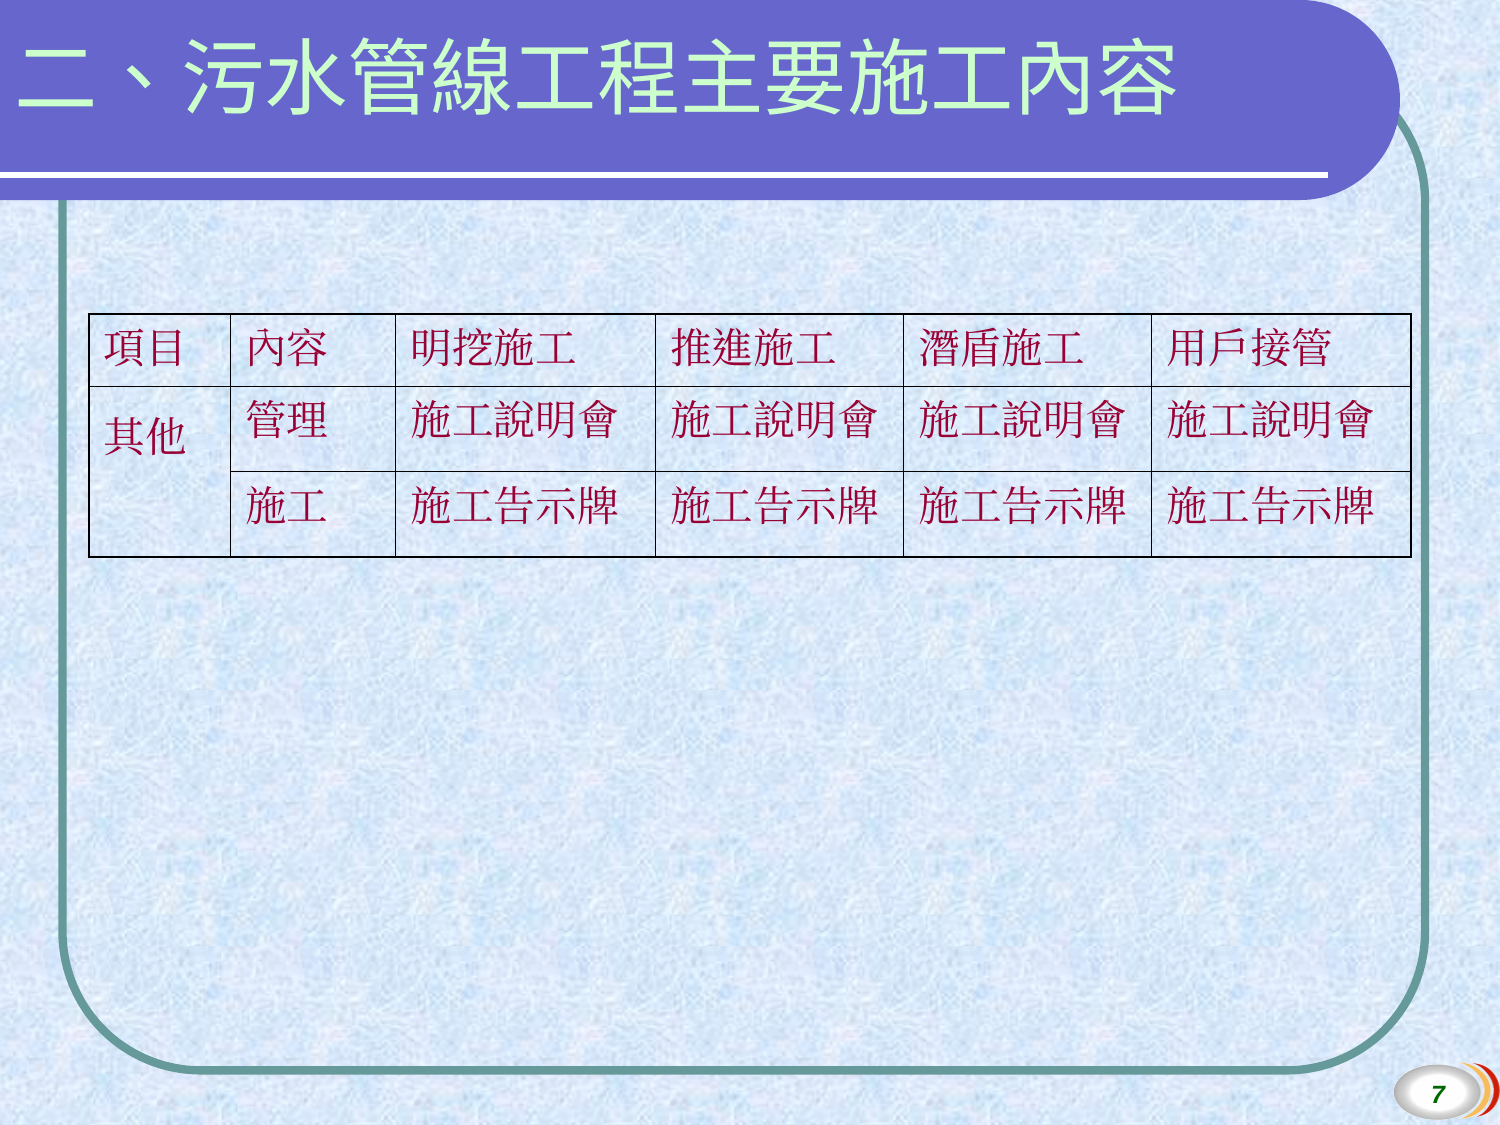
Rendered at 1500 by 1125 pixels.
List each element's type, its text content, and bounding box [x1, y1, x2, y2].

table_cell 施工告示牌 [396, 472, 655, 556]
table_cell 其他 [90, 387, 230, 472]
table_header 推進施工 [656, 315, 903, 386]
table_header 項目 [90, 315, 230, 386]
table_header 內容 [231, 315, 395, 386]
table_cell 施工說明會 [656, 387, 903, 471]
table_cell 管理 [231, 387, 395, 471]
table_cell 施工說明會 [904, 387, 1151, 471]
title 二、污水管線工程主要施工內容 [0, 0, 1386, 150]
table_cell 施工告示牌 [1152, 472, 1410, 556]
picture [0, 0, 1500, 1125]
table_cell [90, 472, 230, 556]
table_cell 施工告示牌 [656, 472, 903, 556]
table_cell 施工說明會 [1152, 387, 1410, 471]
table_header 明挖施工 [396, 315, 655, 386]
table_cell 施工告示牌 [904, 472, 1151, 556]
picture [67, 126, 1420, 1066]
table_header 用戶接管 [1152, 315, 1410, 386]
table_cell 施工 [231, 472, 395, 556]
table_cell 施工說明會 [396, 387, 655, 471]
table_header 潛盾施工 [904, 315, 1151, 386]
